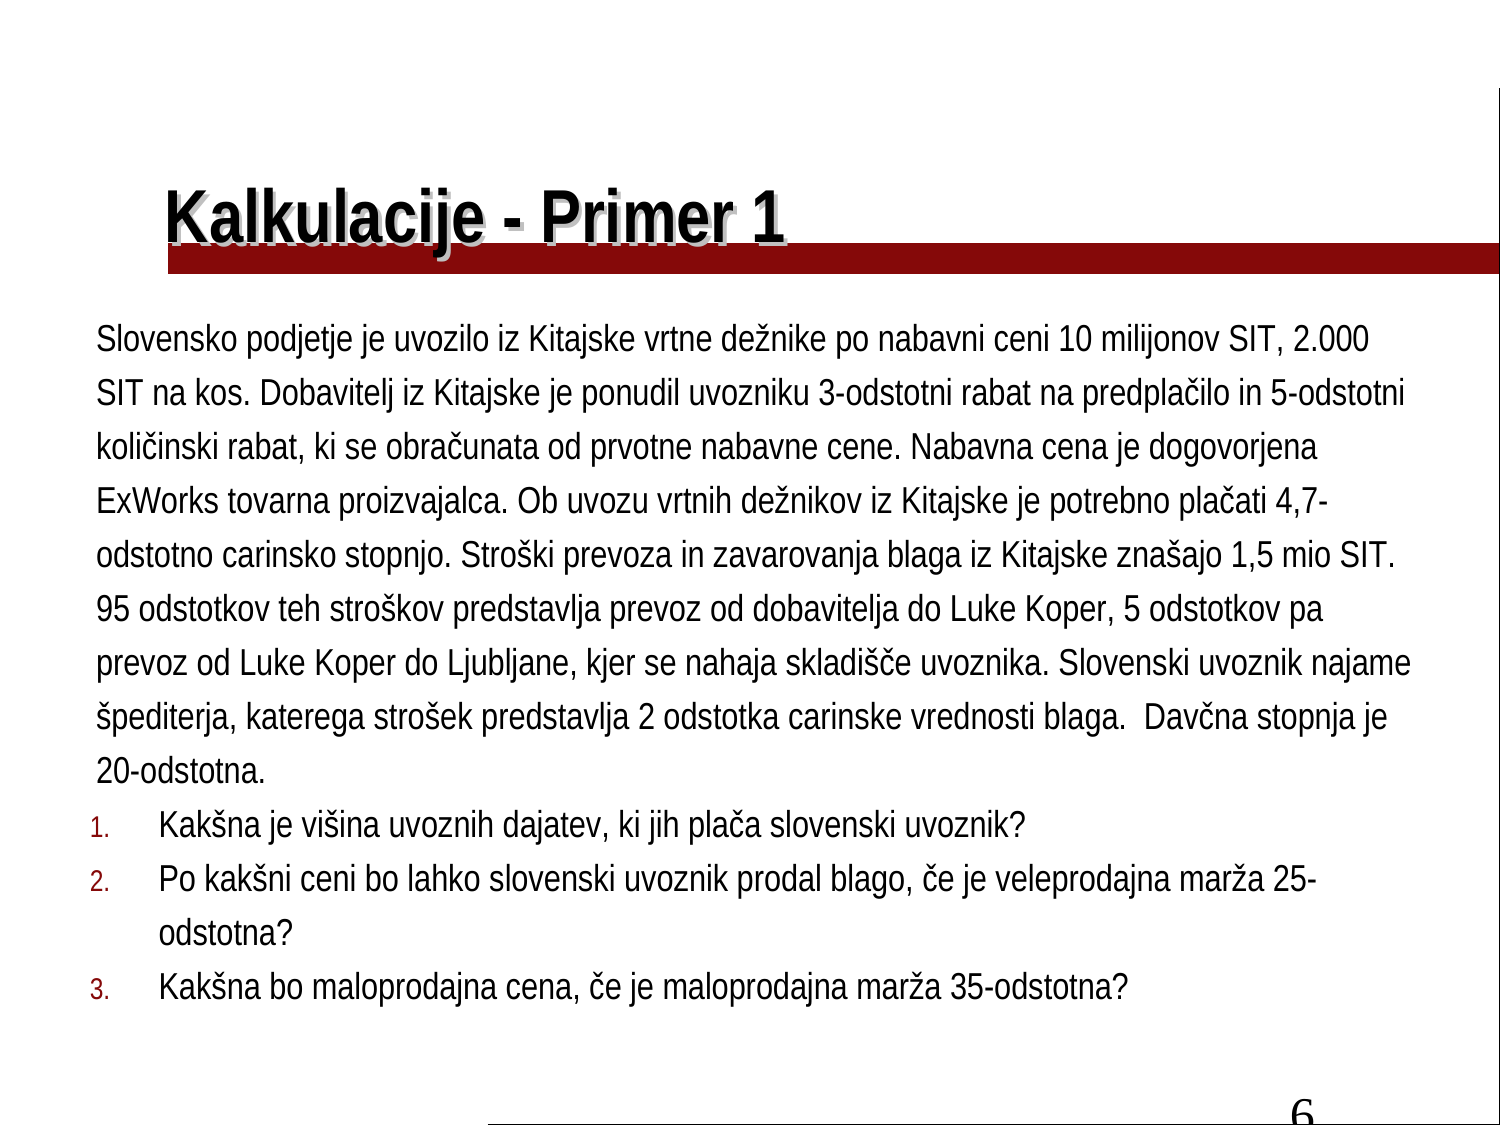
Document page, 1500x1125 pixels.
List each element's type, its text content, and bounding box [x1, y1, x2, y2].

list Slovensko podjetje je uvozilo iz Kitajske vrtne dežnike po nabavni ceni 10 milijonov SIT, 2.000 SIT na kos. Dobavitelj iz Kitajske je ponudil uvozniku 3-odstotni rabat na predplačilo in 5-odstotni količinski rabat, ki se obračunata od prvotne nabavne cene. Nabavna cena je dogovorjena ExWorks tovarna proizvajalca. Ob uvozu vrtnih dežnikov iz Kitajske je potrebno plačati 4,7-odstotno carinsko stopnjo. Stroški prevoza in zavarovanja blaga iz Kitajske znašajo 1,5 mio SIT. 95 odstotkov teh stroškov predstavlja prevoz od dobavitelja do Luke Koper, 5 odstotkov pa prevoz od Luke Koper do Ljubljane, kjer se nahaja skladišče uvoznika. Slovenski uvoznik najame špediterja, katerega strošek predstavlja 2 odstotka carinske vrednosti blaga. Davčna stopnja je 20-odstotna. Kakšna je višina uvoznih dajatev, ki jih plača slovenski uvoznik? Po kakšni ceni bo lahko slovenski uvoznik prodal blago, če je veleprodajna marža 25-odstotna? Kakšna bo maloprodajna cena, če je maloprodajna marža 35-odstotna? [0, 243, 1436, 1069]
title Kalkulacije - Primer 1 [149, 137, 1388, 243]
